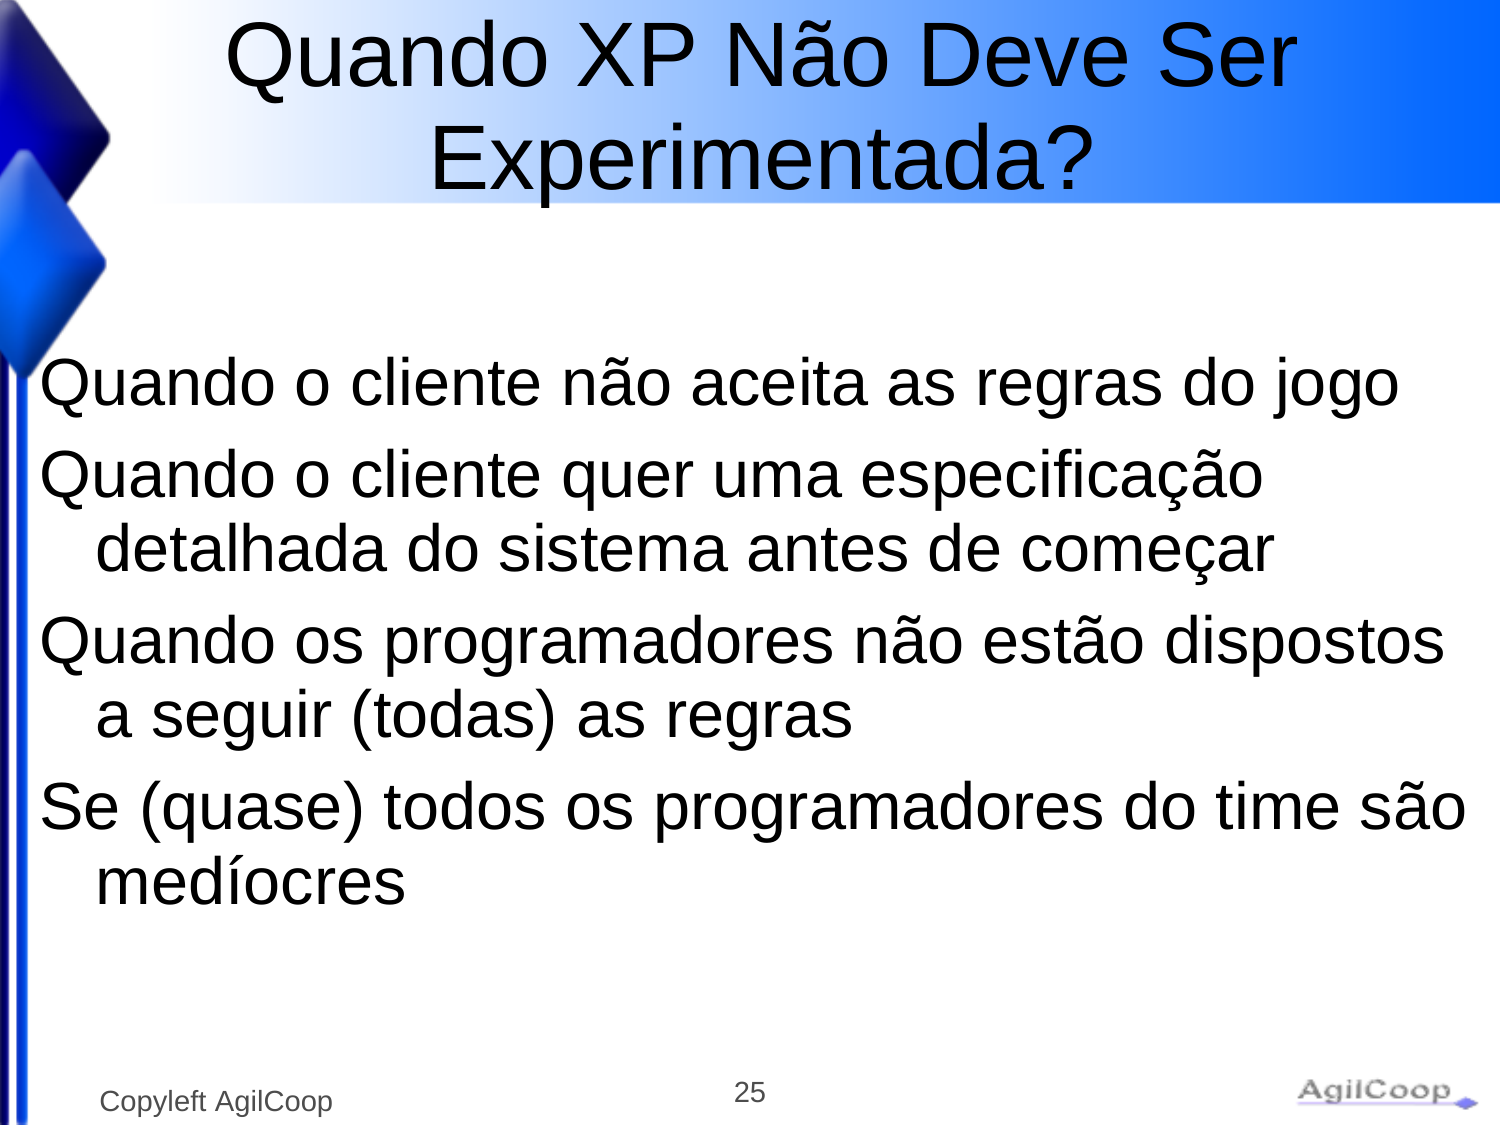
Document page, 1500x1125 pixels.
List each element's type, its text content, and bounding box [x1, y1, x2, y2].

title Quando XP Não Deve Ser Experimentada? [125, 0, 1401, 224]
picture [0, 0, 1500, 1125]
list Quando o cliente não aceita as regras do jogo Quando o cliente quer uma especificação detalhada do sistema antes de começar Quando os programadores não estão dispostos a seguir (todas) as regras Se (quase) todos os programadores do time são medíocres [24, 337, 1500, 1066]
